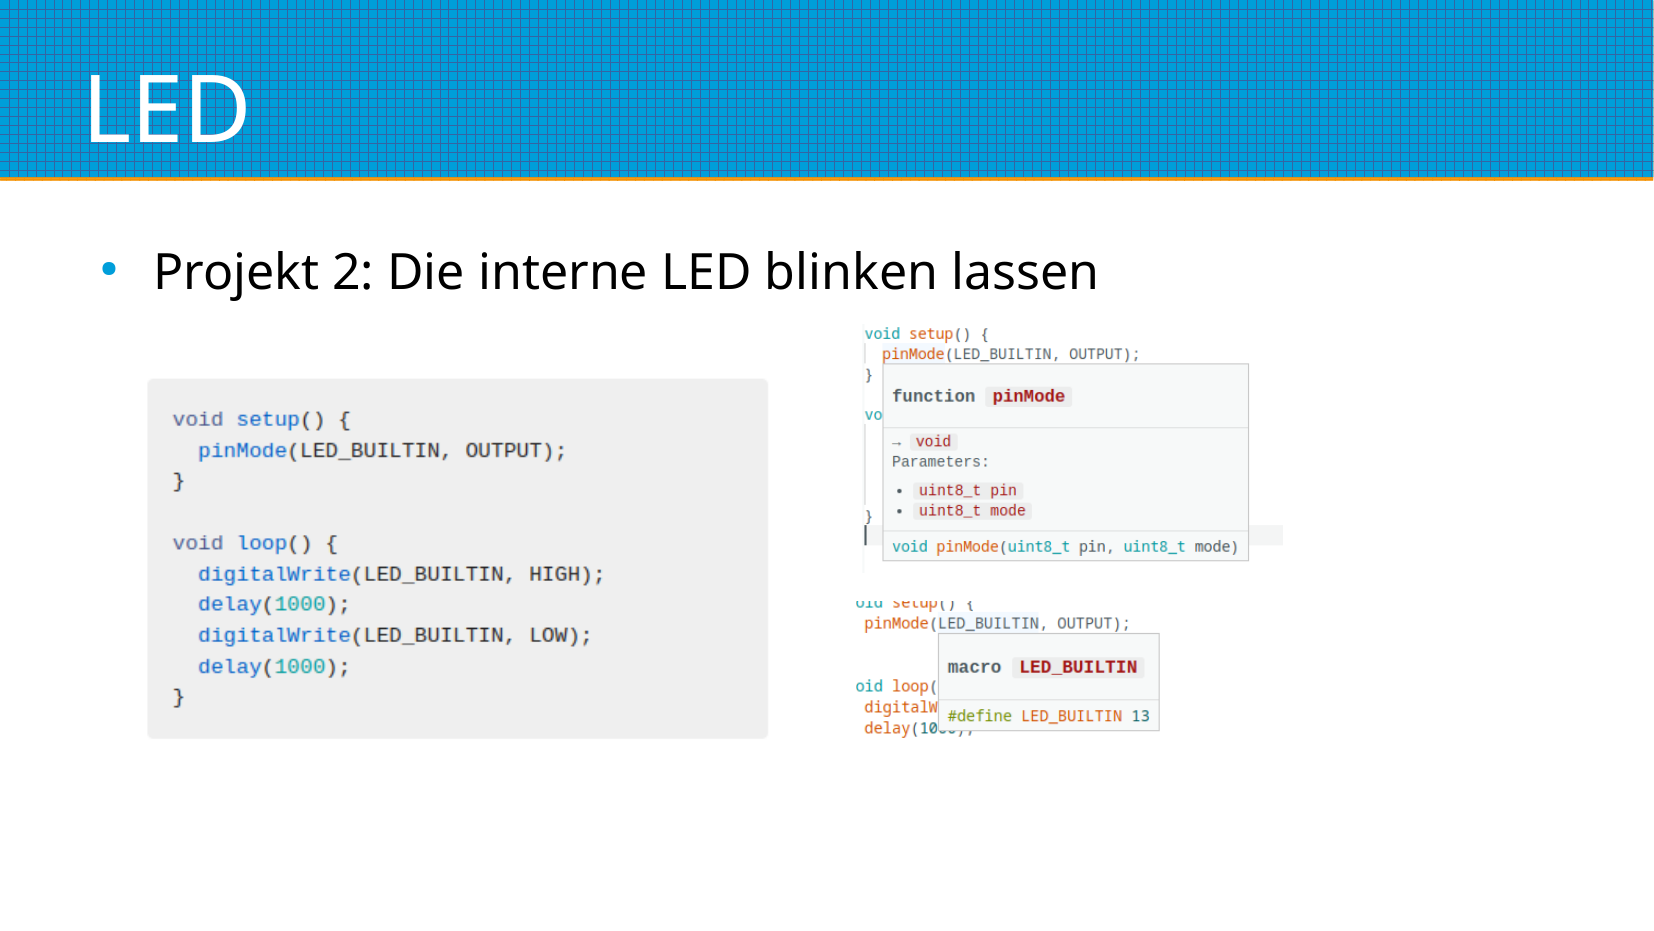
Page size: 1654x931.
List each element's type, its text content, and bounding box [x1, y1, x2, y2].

picture [856, 601, 1174, 739]
picture [856, 324, 1283, 573]
list Projekt 2: Die interne LED blinken lassen [82, 236, 1563, 811]
title LED [82, 14, 1571, 171]
picture [118, 354, 798, 761]
